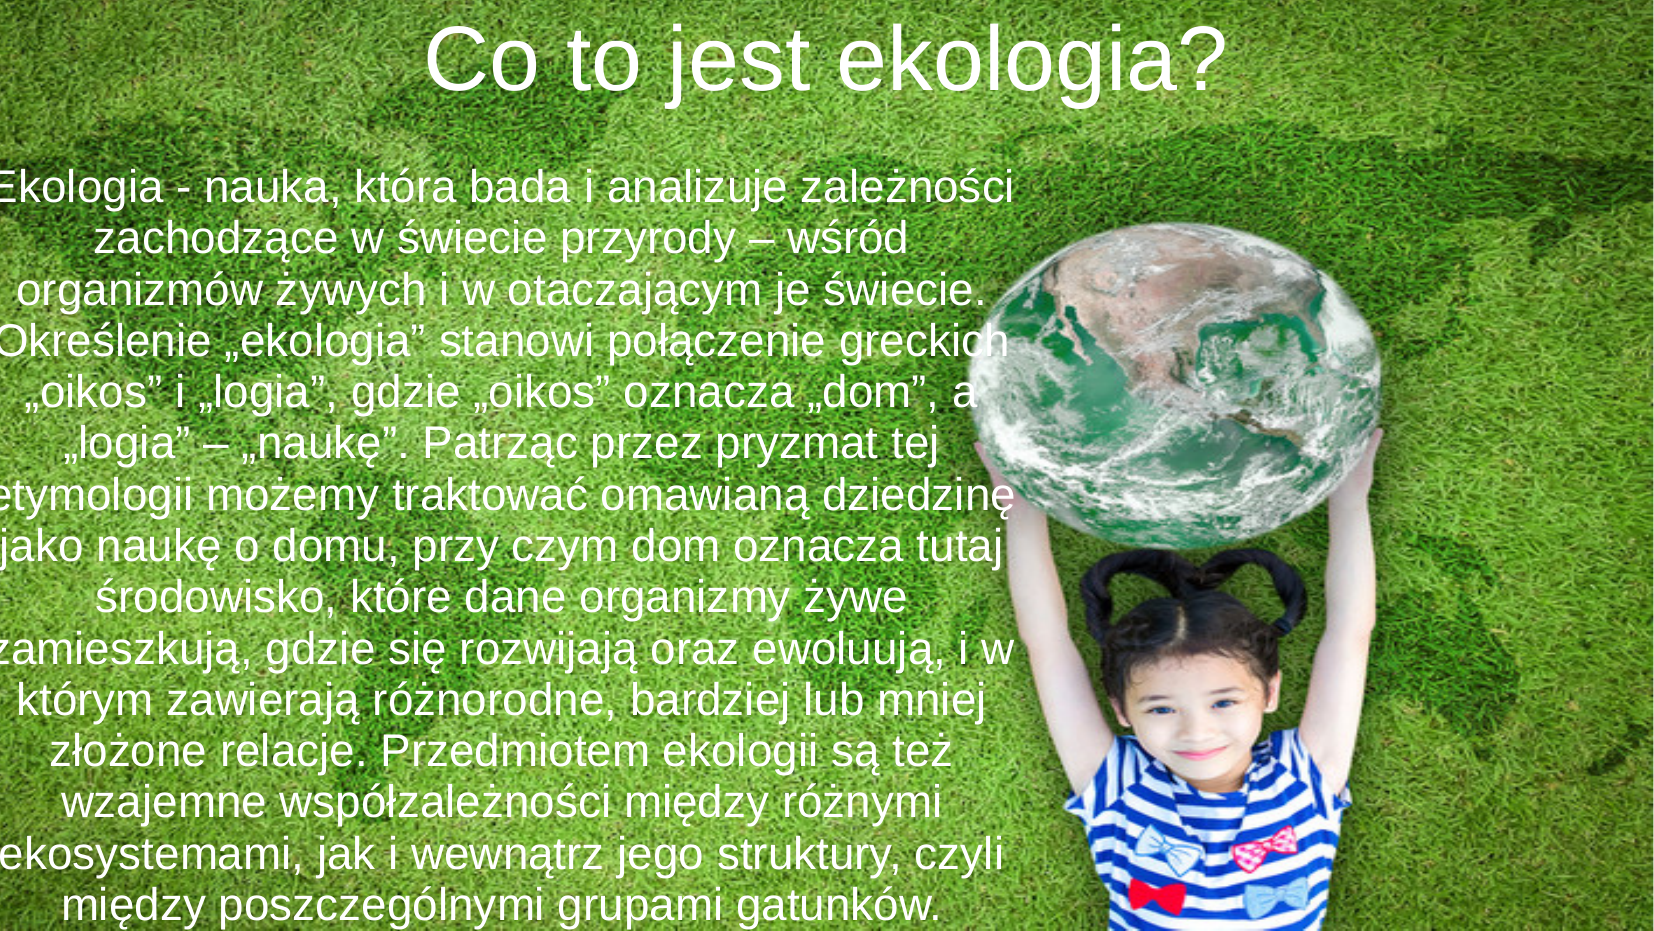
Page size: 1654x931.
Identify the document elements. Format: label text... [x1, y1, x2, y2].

title Co to jest ekologia? [82, 0, 1571, 137]
subtitle Ekologia - nauka, która bada i analizuje zależności zachodzące w świecie przyrody – wśród organizmów żywych i w otaczającym je świecie. Określenie „ekologia” stanowi połączenie greckich „oikos” i „logia”, gdzie „oikos” oznacza „dom”, a „logia” – „naukę”. Patrząc przez pryzmat tej etymologii możemy traktować omawianą dziedzinę jako naukę o domu, przy czym dom oznacza tutaj środowisko, które dane organizmy żywe zamieszkują, gdzie się rozwijają oraz ewoluują, i w którym zawierają różnorodne, bardziej lub mniej złożone relacje. Przedmiotem ekologii są też wzajemne współzależności między różnymi ekosystemami, jak i wewnątrz jego struktury, czyli między poszczególnymi grupami gatunków. [0, 161, 1034, 931]
picture [0, 0, 1654, 931]
